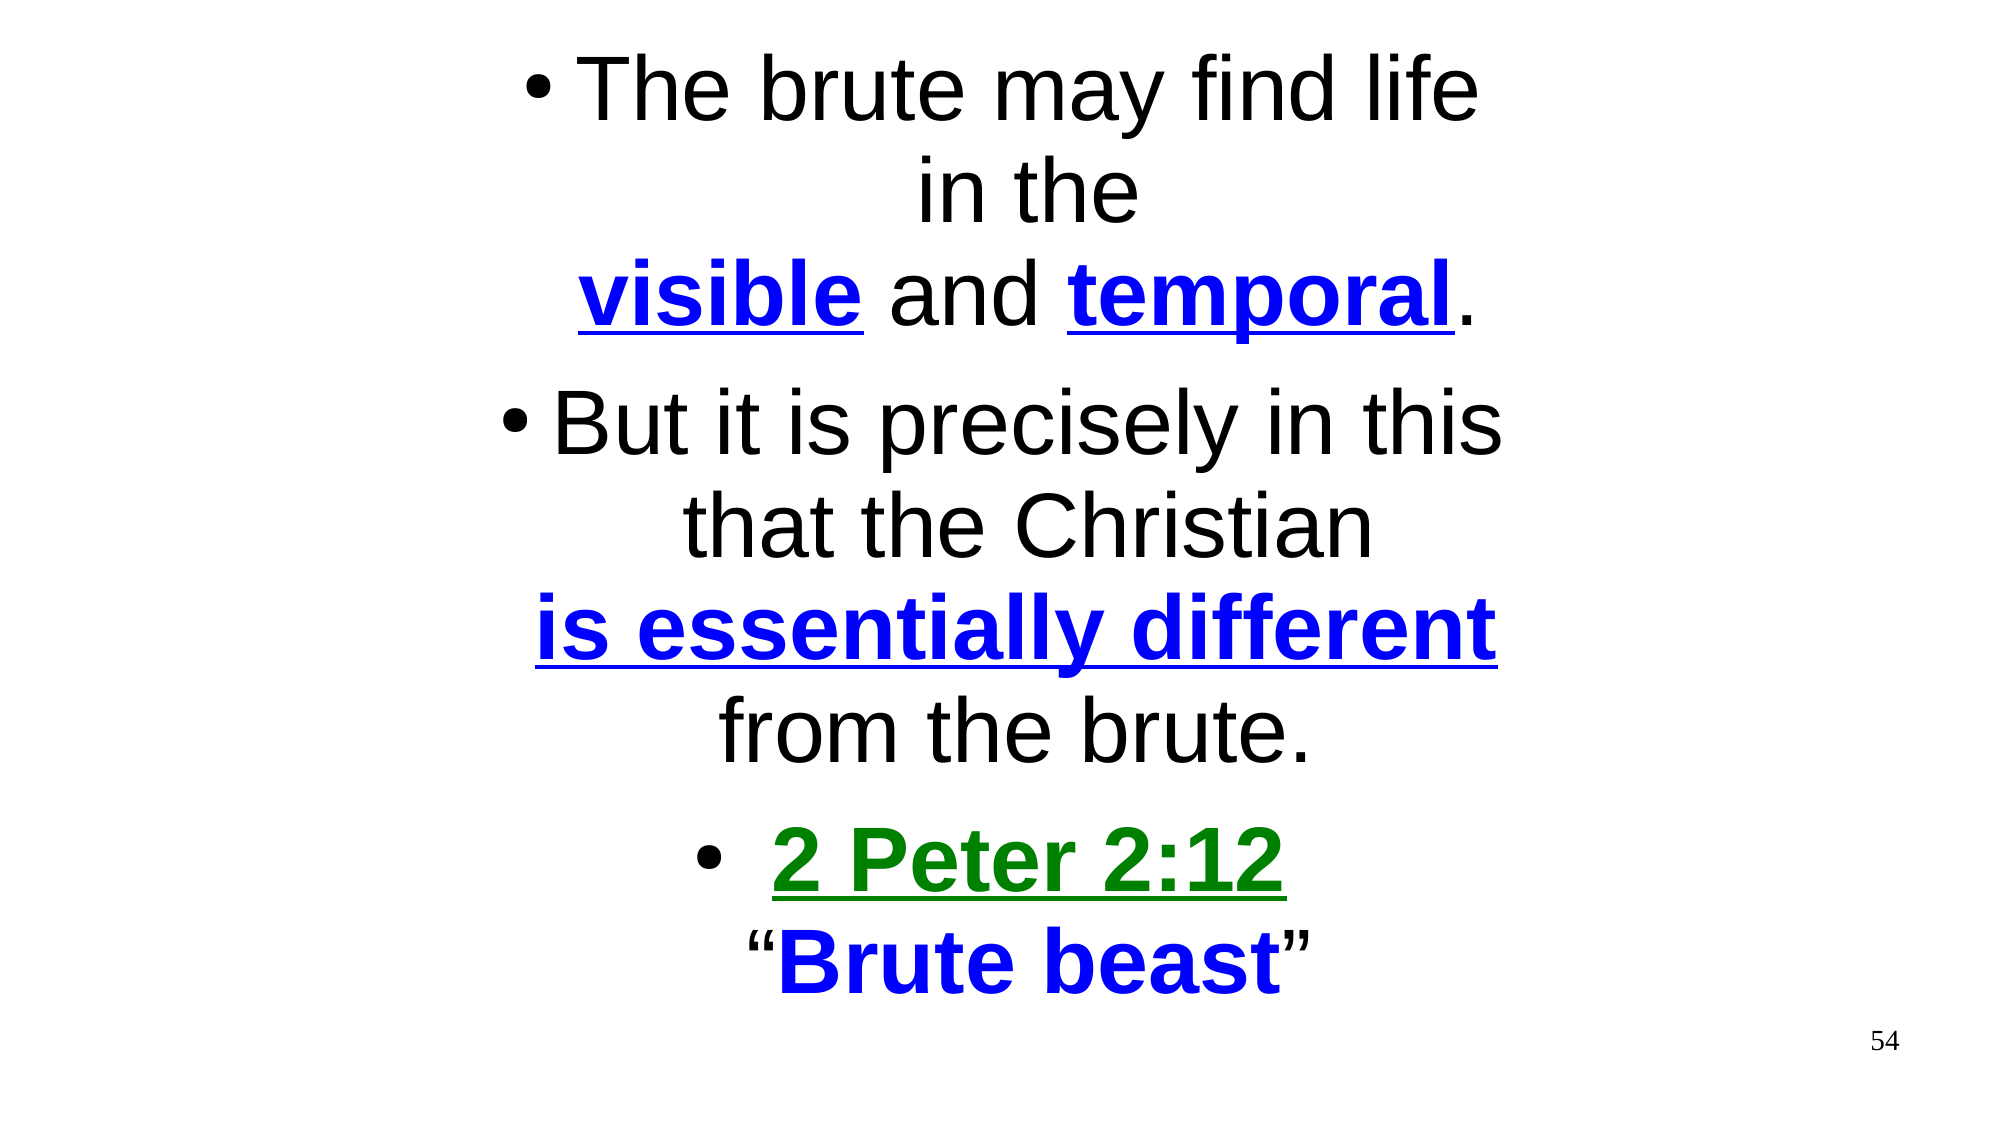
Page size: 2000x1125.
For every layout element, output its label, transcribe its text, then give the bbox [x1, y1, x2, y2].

list The brute may find life in the visible and temporal. But it is precisely in this that the Christian is essentially different from the brute. 2 Peter 2:12 “Brute beast” [37, 37, 1951, 1088]
